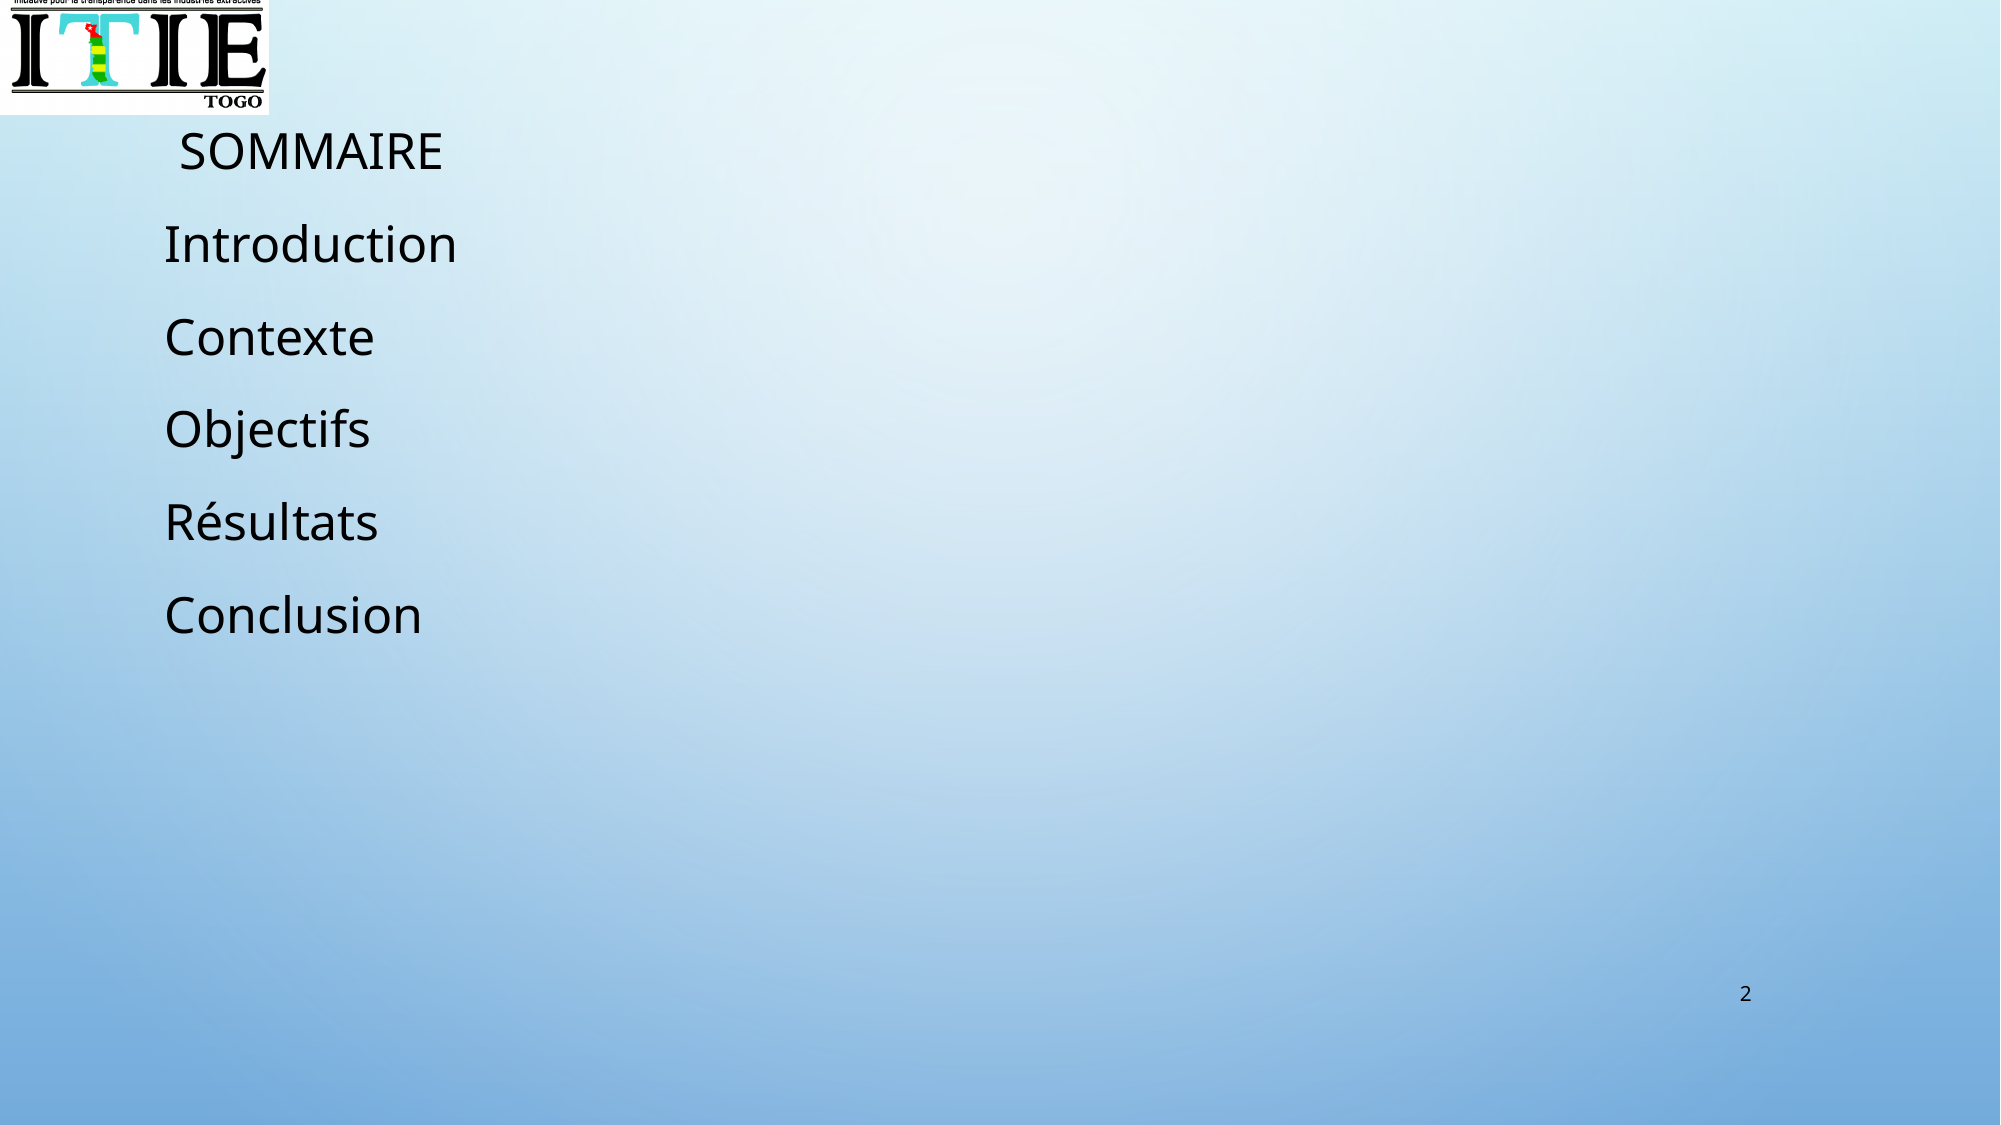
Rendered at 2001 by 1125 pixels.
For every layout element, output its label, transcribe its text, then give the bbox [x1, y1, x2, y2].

picture [0, 0, 269, 115]
text_box [1724, 965, 1851, 1025]
list SOMMAIRE Introduction Contexte Objectifs Résultats Conclusion [149, 99, 1851, 1047]
